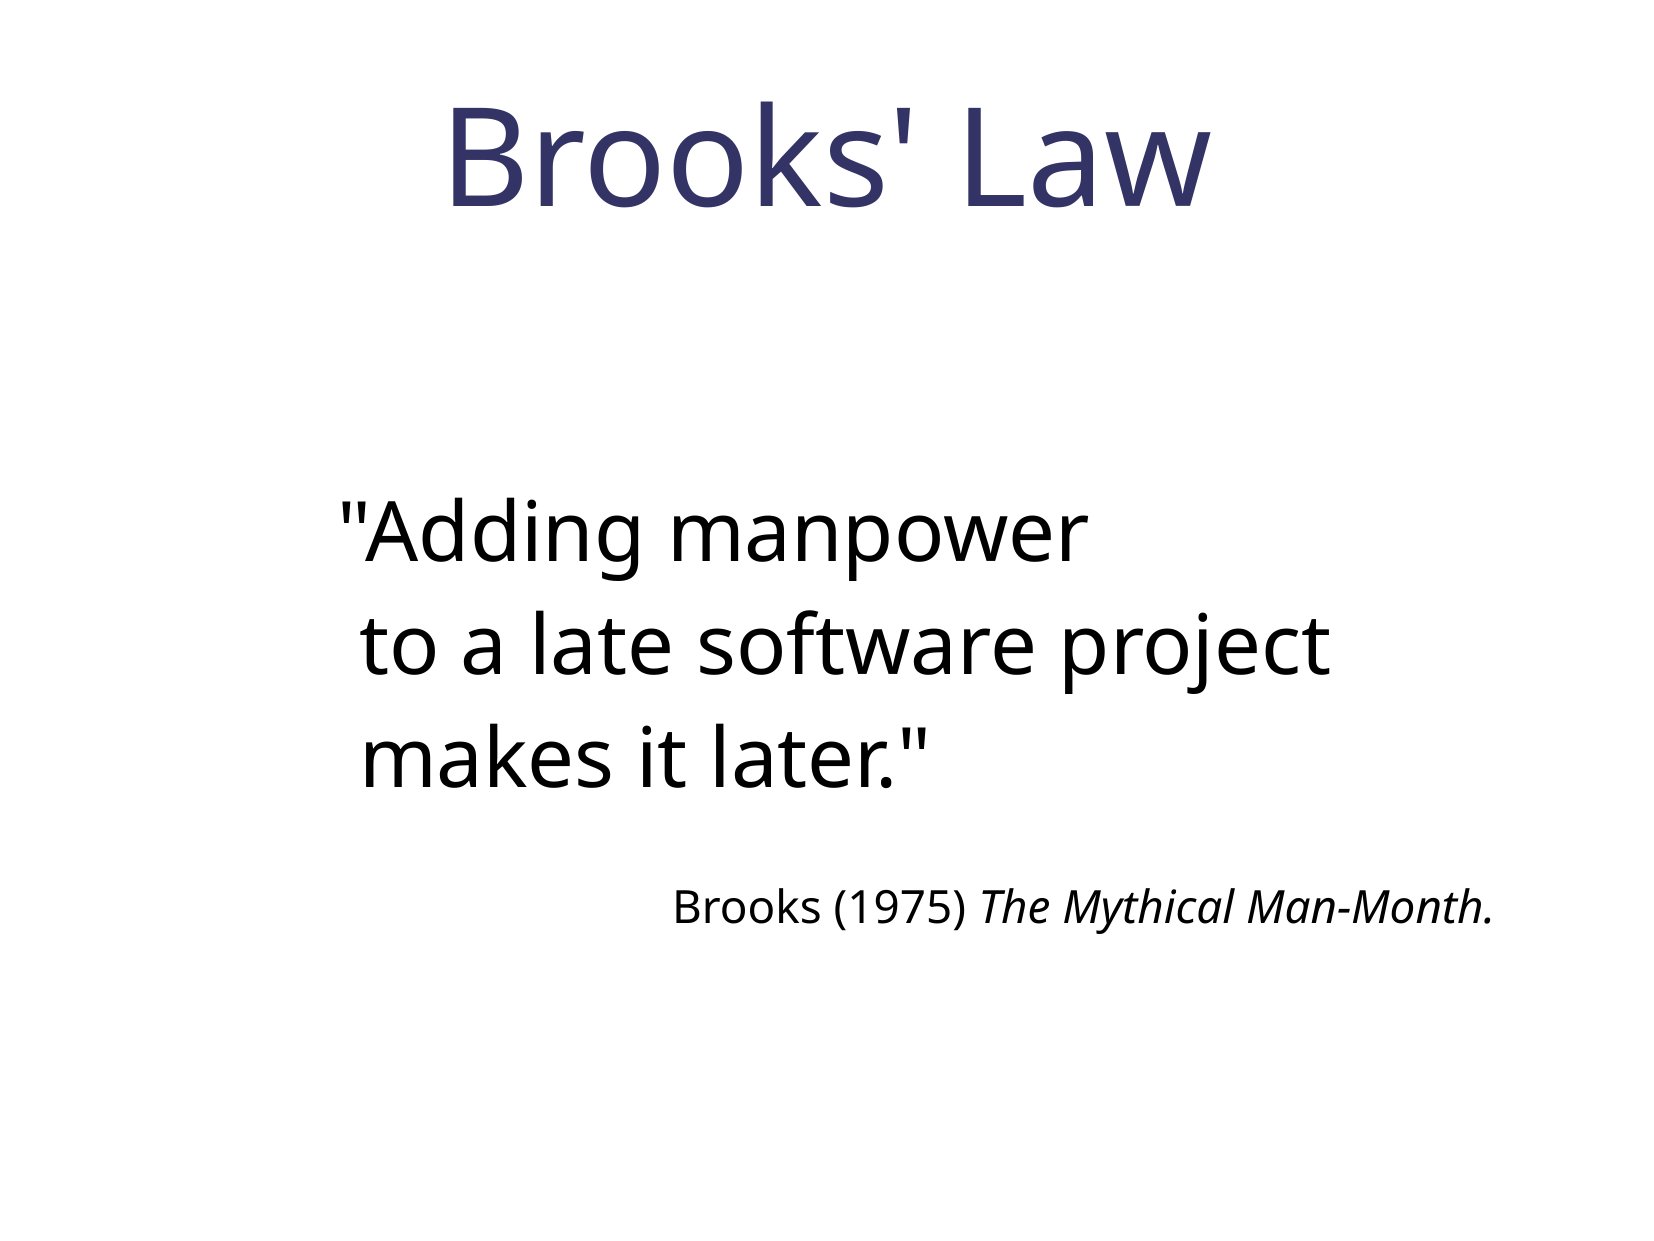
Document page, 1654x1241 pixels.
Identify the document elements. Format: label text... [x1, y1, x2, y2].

subtitle "Adding manpower to a late software project makes it later." Brooks (1975) The Mythical Man-Month. [337, 497, 1496, 913]
title Brooks' Law [82, 56, 1571, 250]
